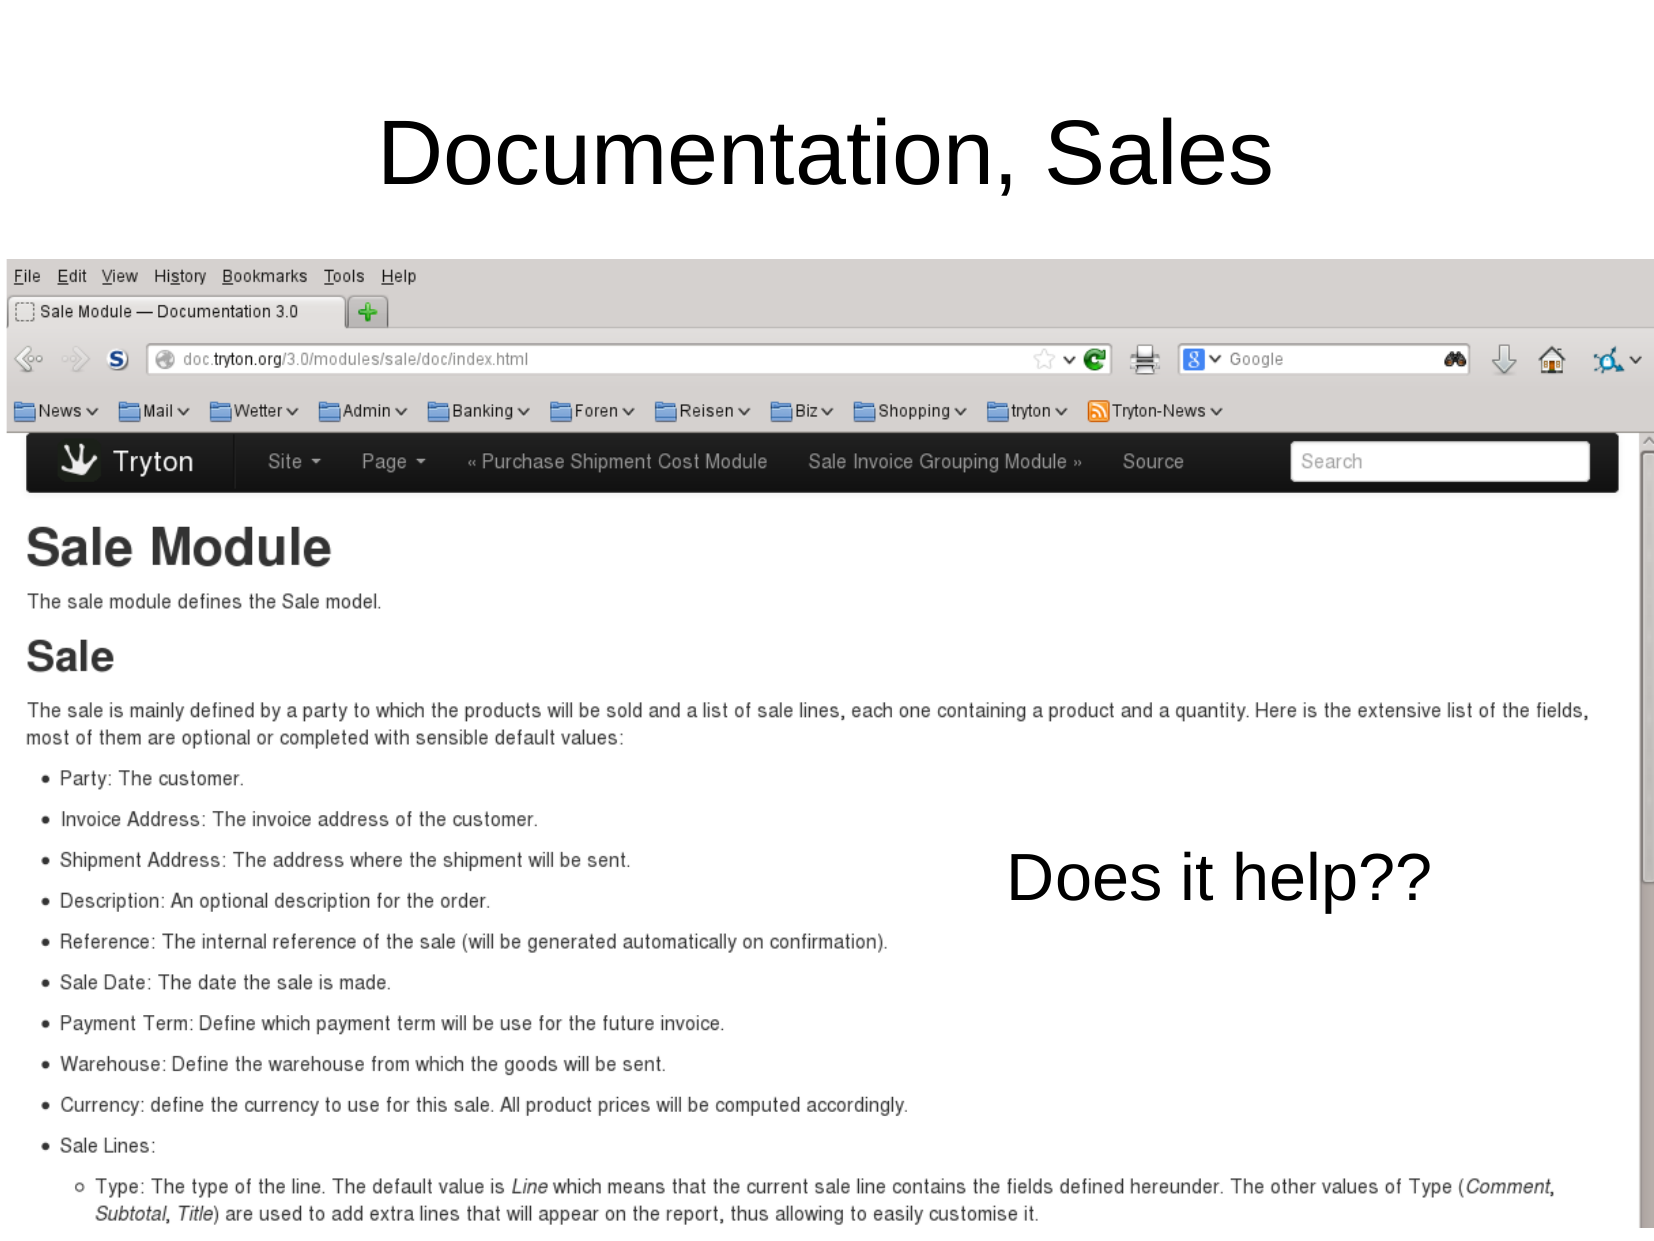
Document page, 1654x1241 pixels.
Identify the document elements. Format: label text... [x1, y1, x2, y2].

text_box Does it help?? [992, 832, 1450, 922]
picture [6, 259, 1654, 1228]
title Documentation, Sales [82, 49, 1571, 257]
